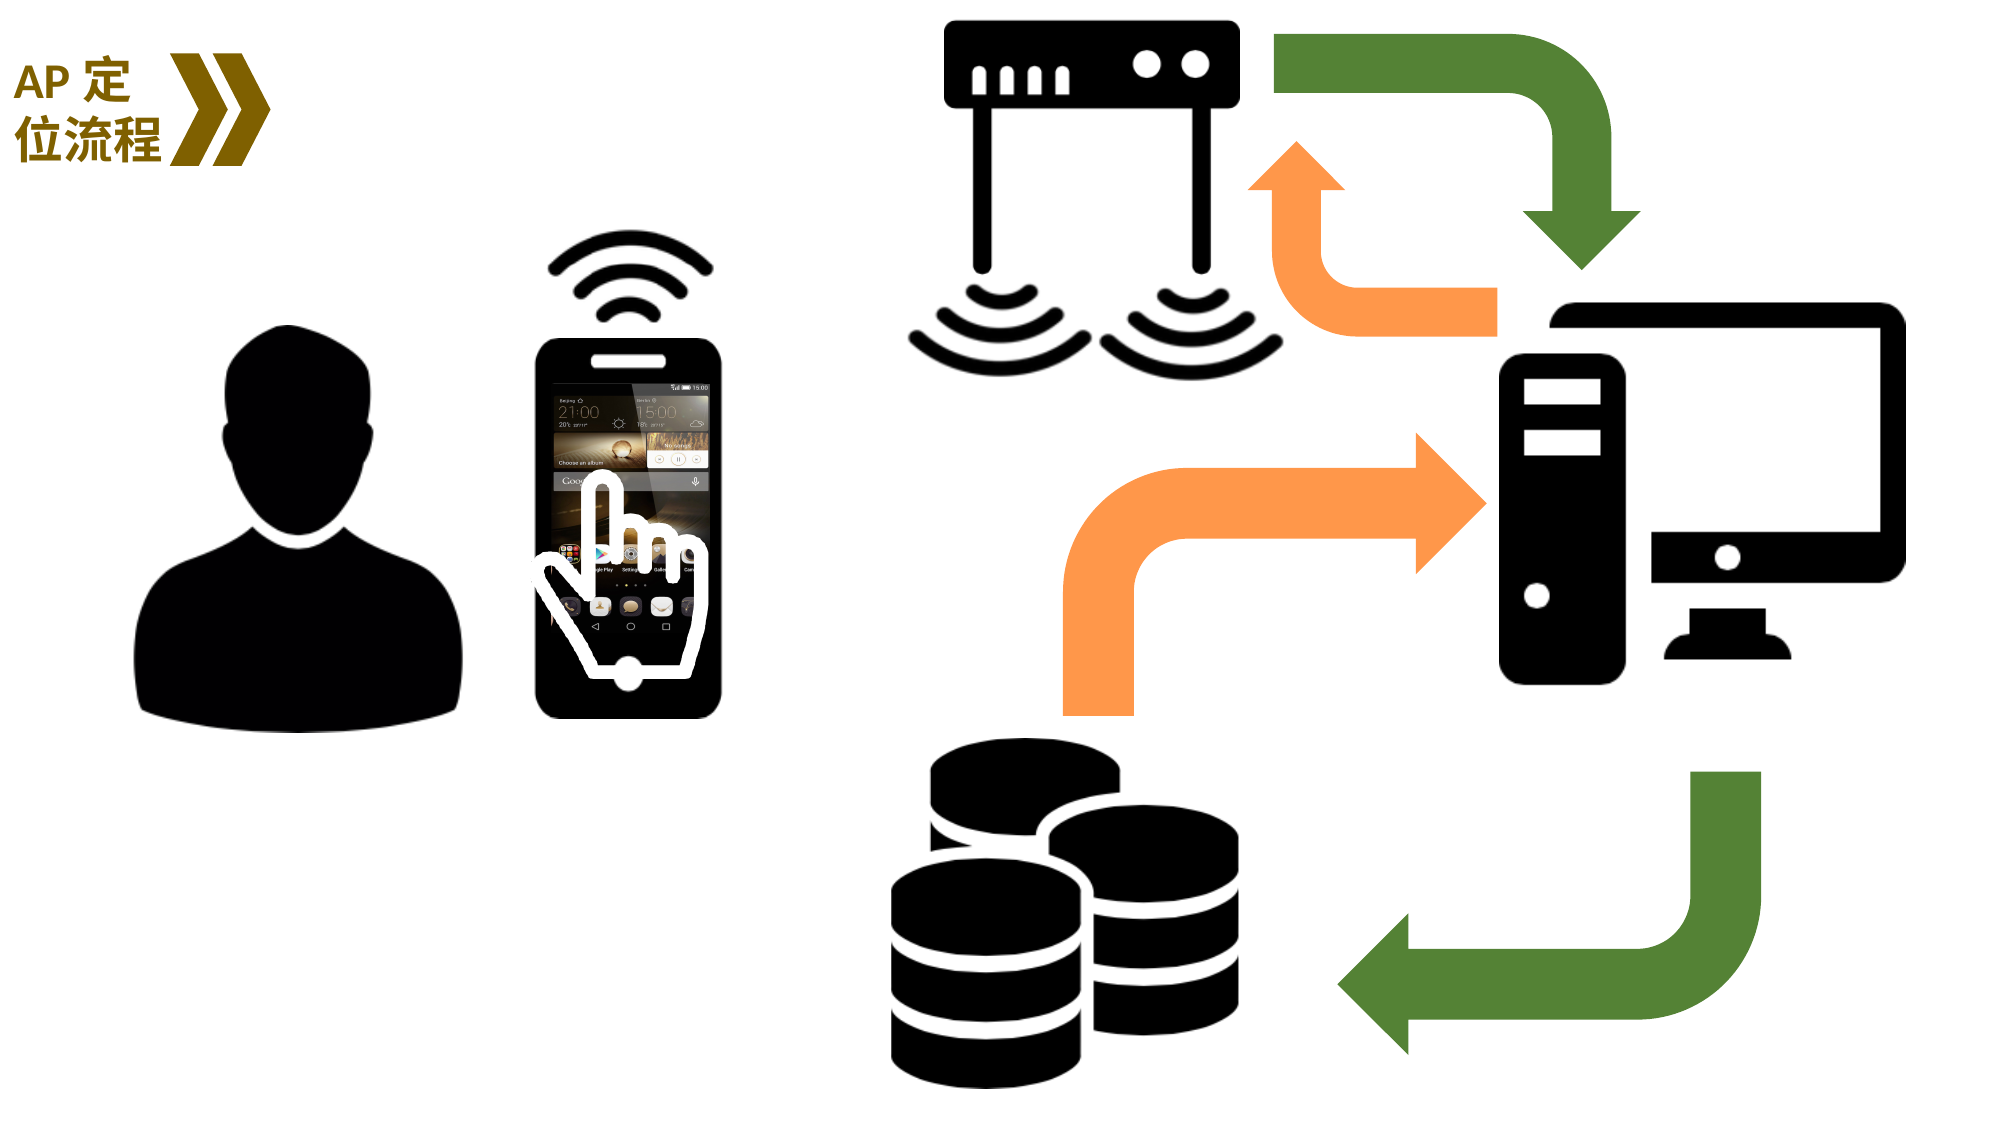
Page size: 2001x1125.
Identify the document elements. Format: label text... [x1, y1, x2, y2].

text_box [1062, 432, 1487, 716]
picture [537, 213, 745, 323]
text_box AP定位流程 [0, 41, 190, 178]
text_box [1337, 771, 1762, 1056]
text_box [1273, 33, 1641, 271]
picture [890, 738, 1240, 1089]
text_box [212, 53, 271, 166]
text_box [190, 53, 228, 166]
picture [871, 0, 1294, 396]
picture [1499, 290, 1906, 698]
text_box [1247, 141, 1498, 337]
picture [94, 325, 793, 733]
